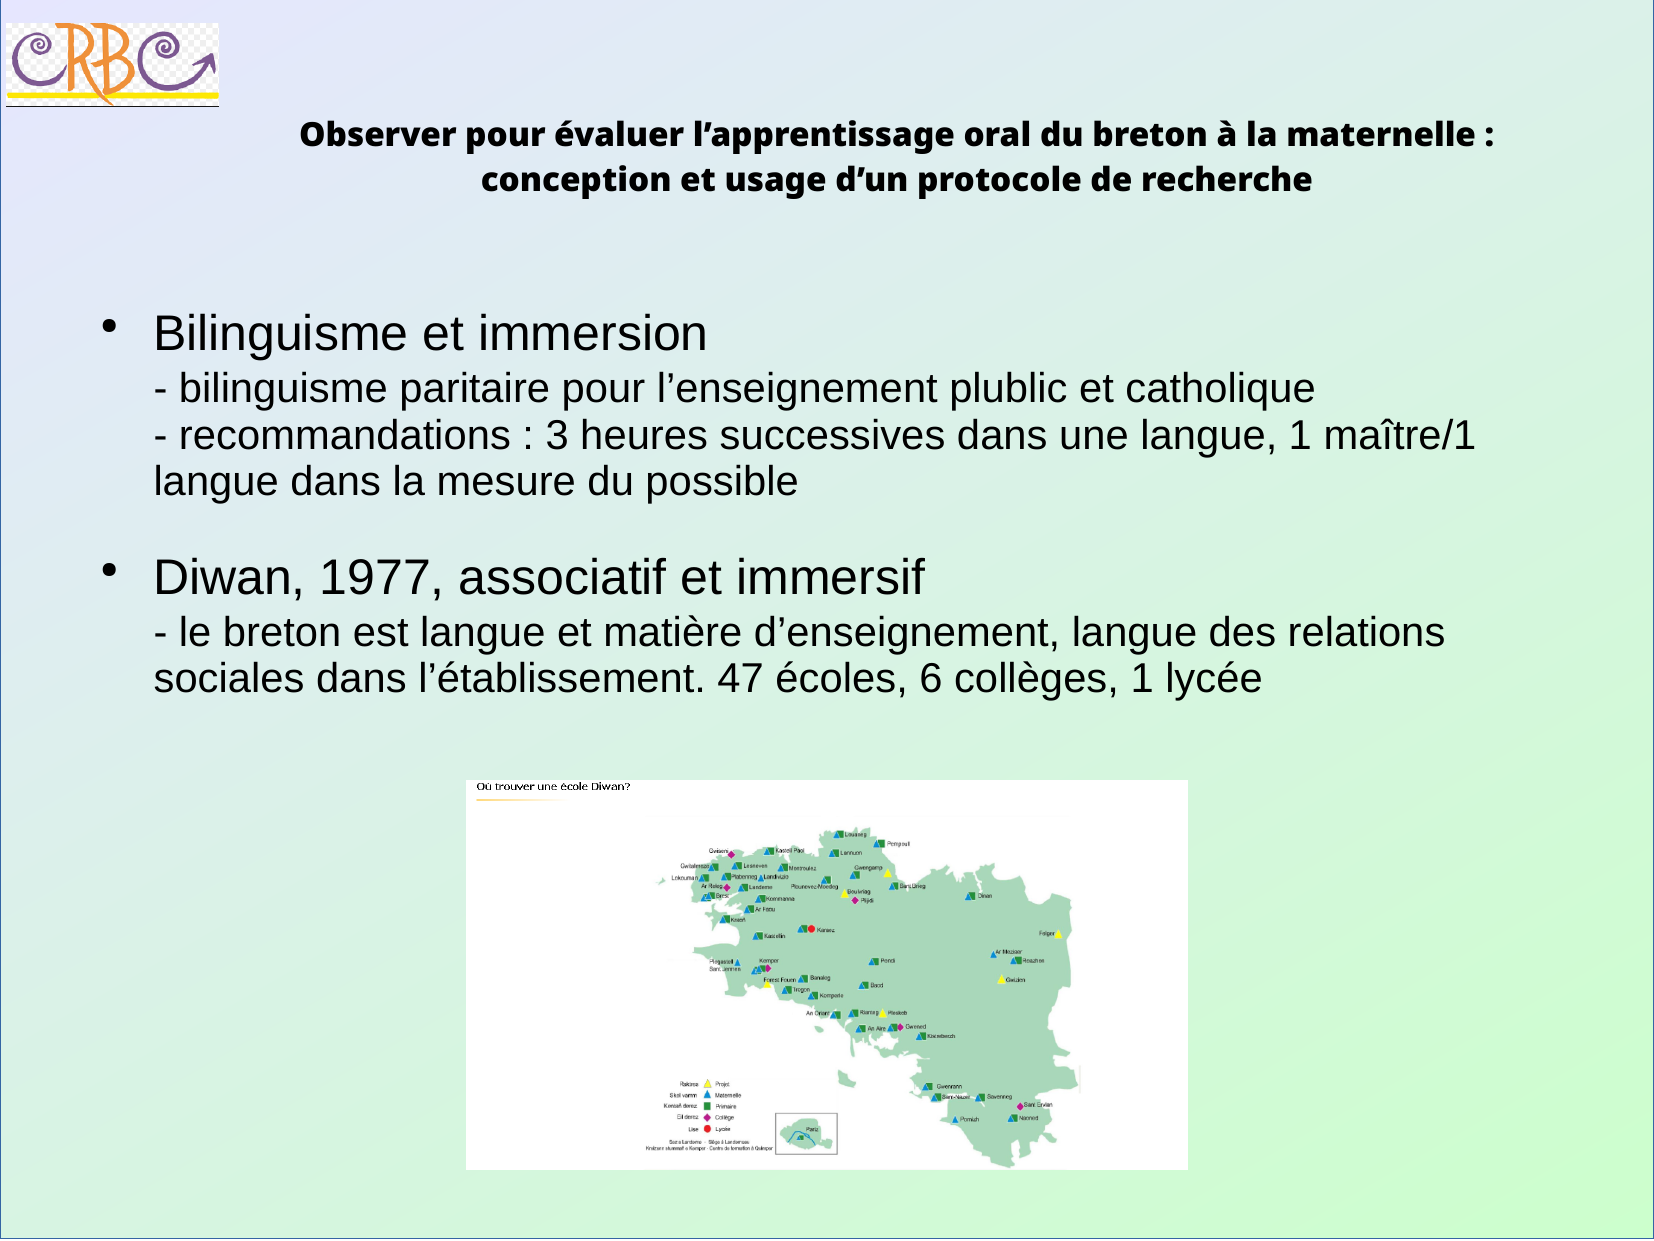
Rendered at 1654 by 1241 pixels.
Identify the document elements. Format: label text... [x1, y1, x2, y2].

title Observer pour évaluer l’apprentissage oral du breton à la maternelle : conception et usage d’un protocole de recherche [224, 52, 1571, 260]
picture [6, 23, 219, 107]
list Bilinguisme et immersion - bilinguisme paritaire pour l’enseignement plublic et catholique - recommandations : 3 heures successives dans une langue, 1 maître/1 langue dans la mesure du possible Diwan, 1977, associatif et immersif - le breton est langue et matière d’enseignement, langue des relations sociales dans l’établissement. 47 écoles, 6 collèges, 1 lycée [82, 290, 1571, 1010]
picture [466, 1010, 1188, 1170]
